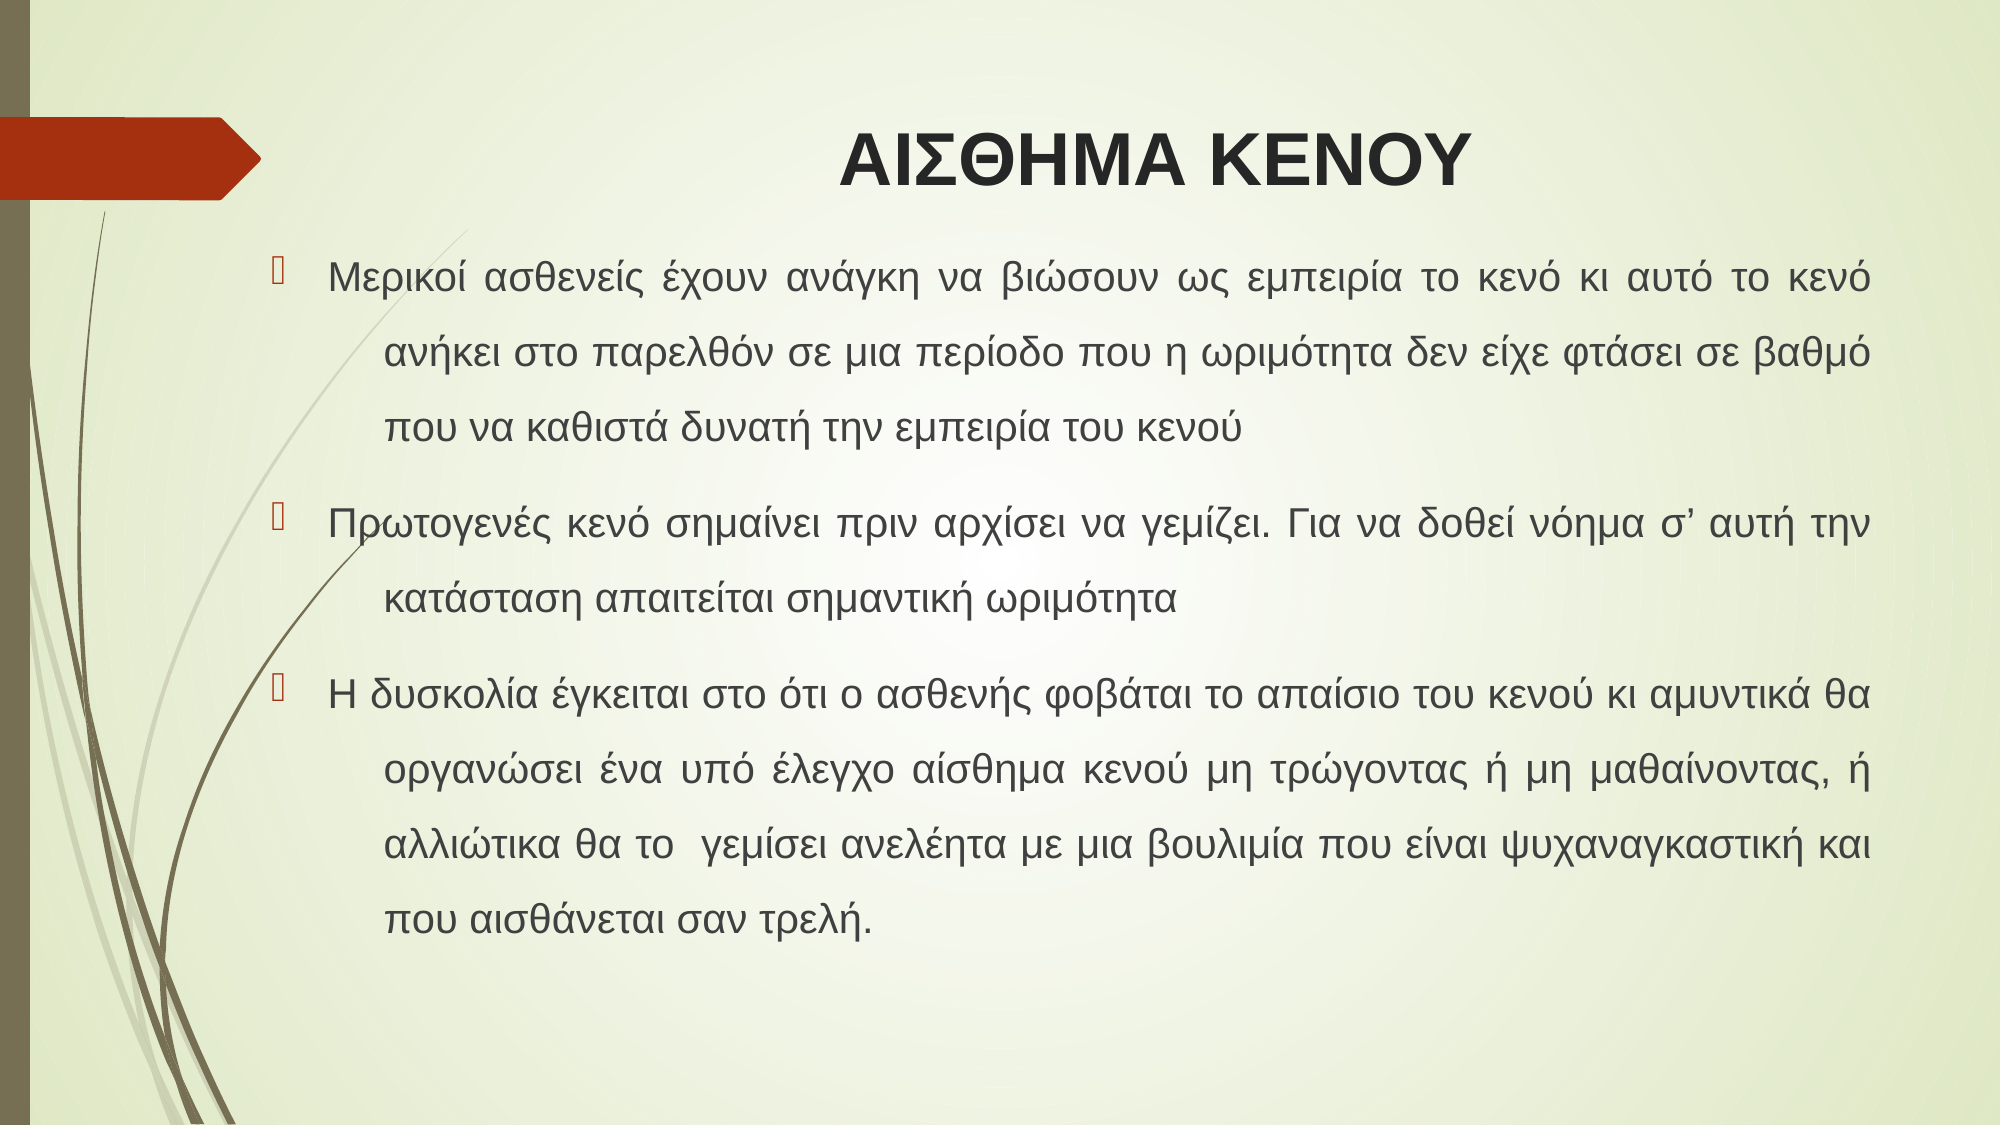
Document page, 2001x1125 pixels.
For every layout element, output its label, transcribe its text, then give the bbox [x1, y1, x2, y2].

title ΑΙΣΘΗΜΑ ΚΕΝΟΥ [425, 102, 1888, 216]
list Μερικοί ασθενείς έχουν ανάγκη να βιώσουν ως εμπειρία το κενό κι αυτό το κενό ανήκει στο παρελθόν σε μια περίοδο που η ωριμότητα δεν είχε φτάσει σε βαθμό που να καθιστά δυνατή την εμπειρία του κενού Πρωτογενές κενό σημαίνει πριν αρχίσει να γεμίζει. Για να δοθεί νόημα σ’ αυτή την κατάσταση απαιτείται σημαντική ωριμότητα Η δυσκολία έγκειται στο ότι ο ασθενής φοβάται το απαίσιο του κενού κι αμυντικά θα οργανώσει ένα υπό έλεγχο αίσθημα κενού μη τρώγοντας ή μη μαθαίνοντας, ή αλλιώτικα θα το γεμίσει ανελέητα με μια βουλιμία που είναι ψυχαναγκαστική και που αισθάνεται σαν τρελή. [256, 216, 1888, 1023]
